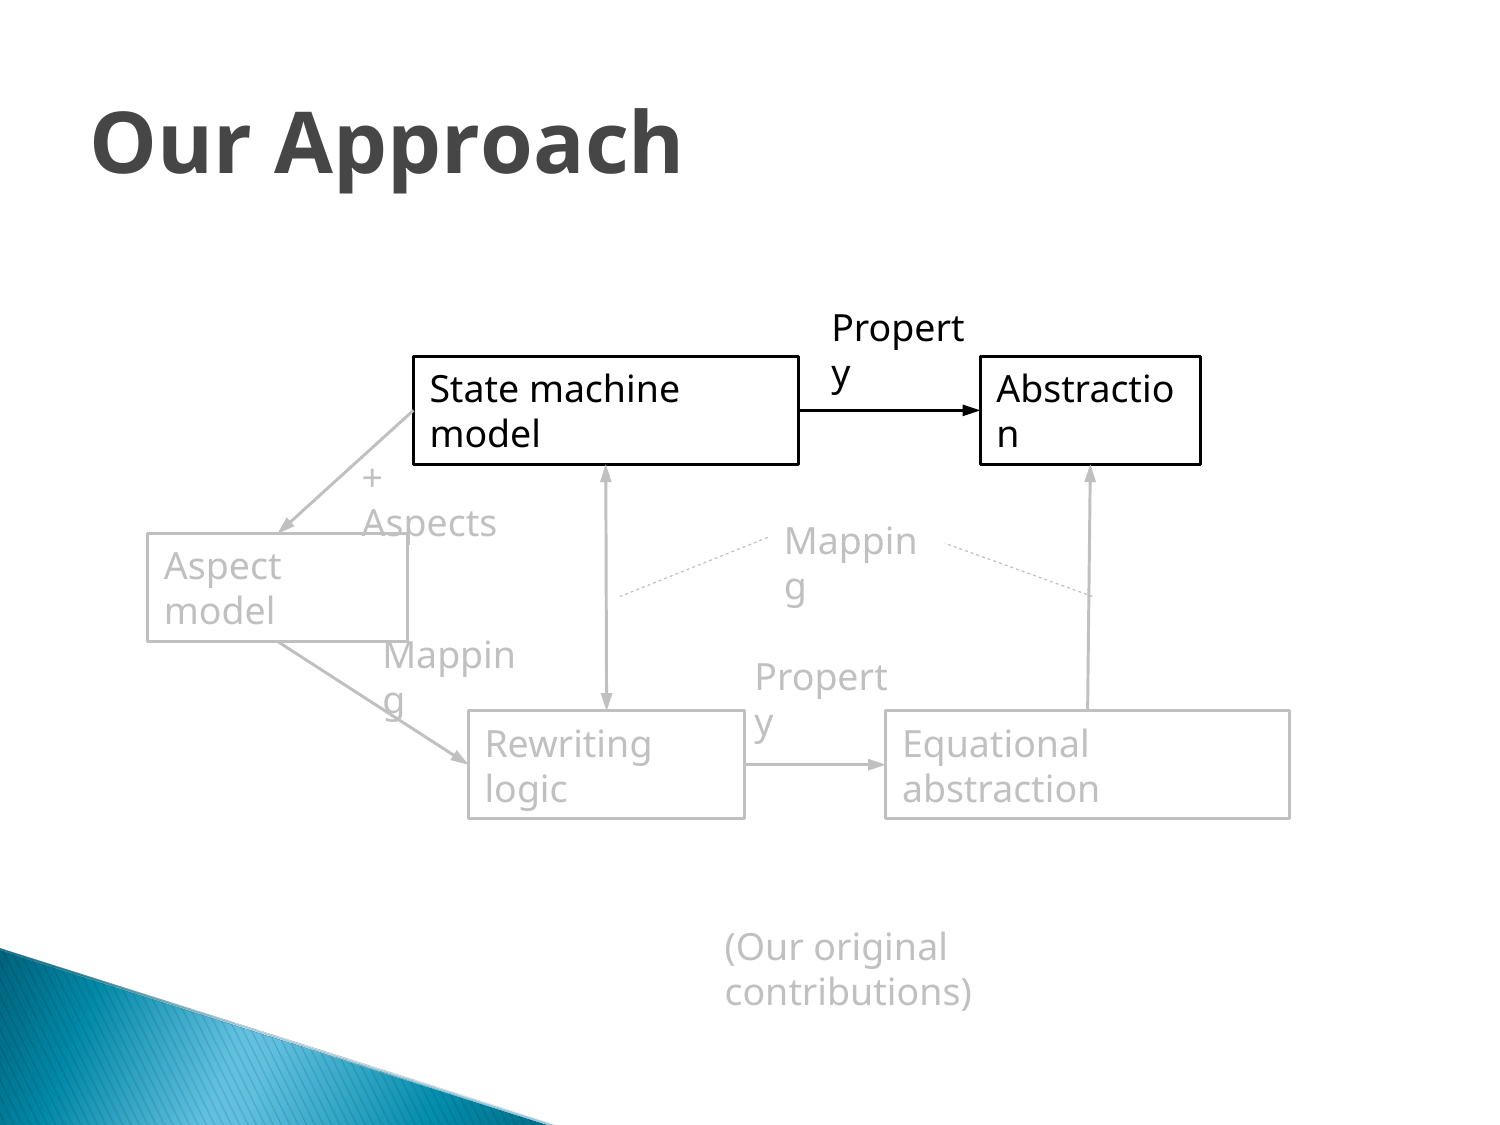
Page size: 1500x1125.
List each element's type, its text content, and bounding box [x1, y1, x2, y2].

text_box Equational abstraction [885, 710, 1290, 774]
text_box Mapping [767, 507, 945, 571]
text_box Abstraction [980, 356, 1201, 420]
text_box Aspect model [147, 533, 408, 597]
text_box State machine model [413, 356, 799, 420]
text_box (Our original contributions) [709, 915, 1182, 976]
text_box Rewriting logic [468, 710, 745, 774]
text_box Property [814, 295, 990, 359]
text_box Mapping [366, 622, 543, 686]
text_box + Aspects [345, 445, 544, 508]
text_box Property [738, 643, 913, 707]
title Our Approach [75, 20, 1426, 257]
